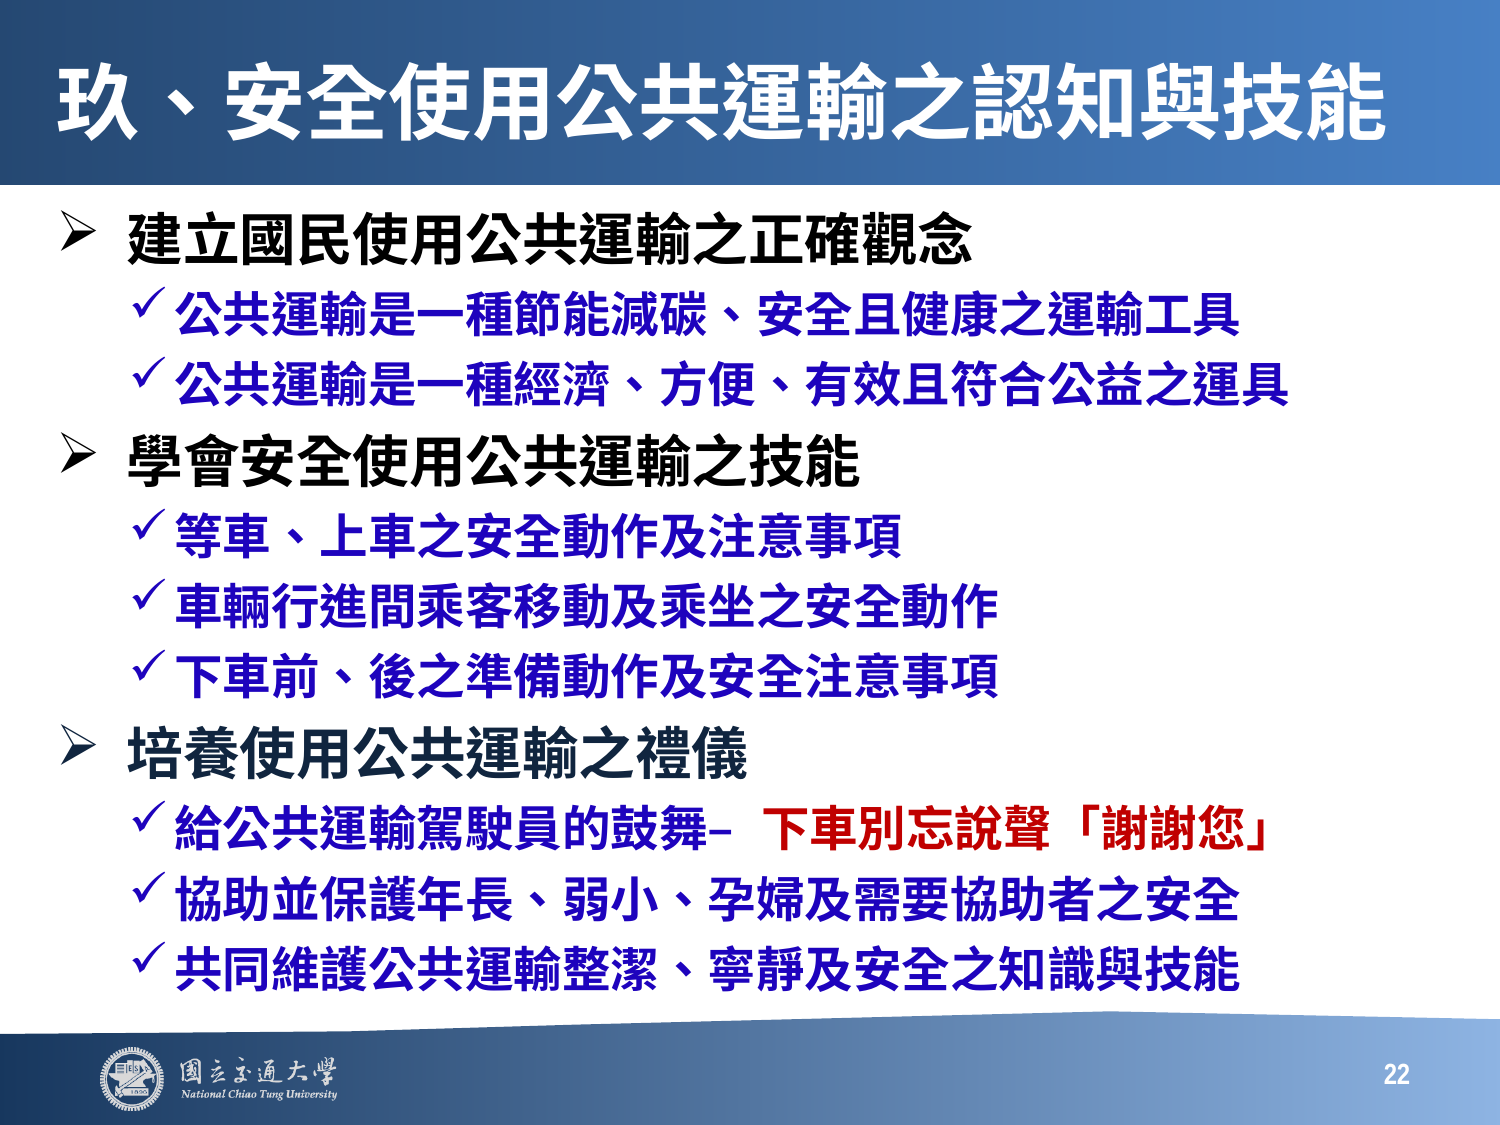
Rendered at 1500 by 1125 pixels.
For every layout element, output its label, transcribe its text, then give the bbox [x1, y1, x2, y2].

title 玖、安全使用公共運輸之認知與技能 [41, 30, 1425, 171]
list 建立國民使用公共運輸之正確觀念 公共運輸是一種節能減碳、安全且健康之運輸工具 公共運輸是一種經濟、方便、有效且符合公益之運具 學會安全使用公共運輸之技能 等車、上車之安全動作及注意事項 車輛行進間乘客移動及乘坐之安全動作 下車前、後之準備動作及安全注意事項 培養使用公共運輸之禮儀 給公共運輸駕駛員的鼓舞– 下車別忘說聲「謝謝您」 協助並保護年長、弱小、孕婦及需要協助者之安全 共同維護公共運輸整潔、寧靜及安全之知識與技能 [41, 196, 1447, 1012]
text_box <number> [1074, 1042, 1426, 1103]
